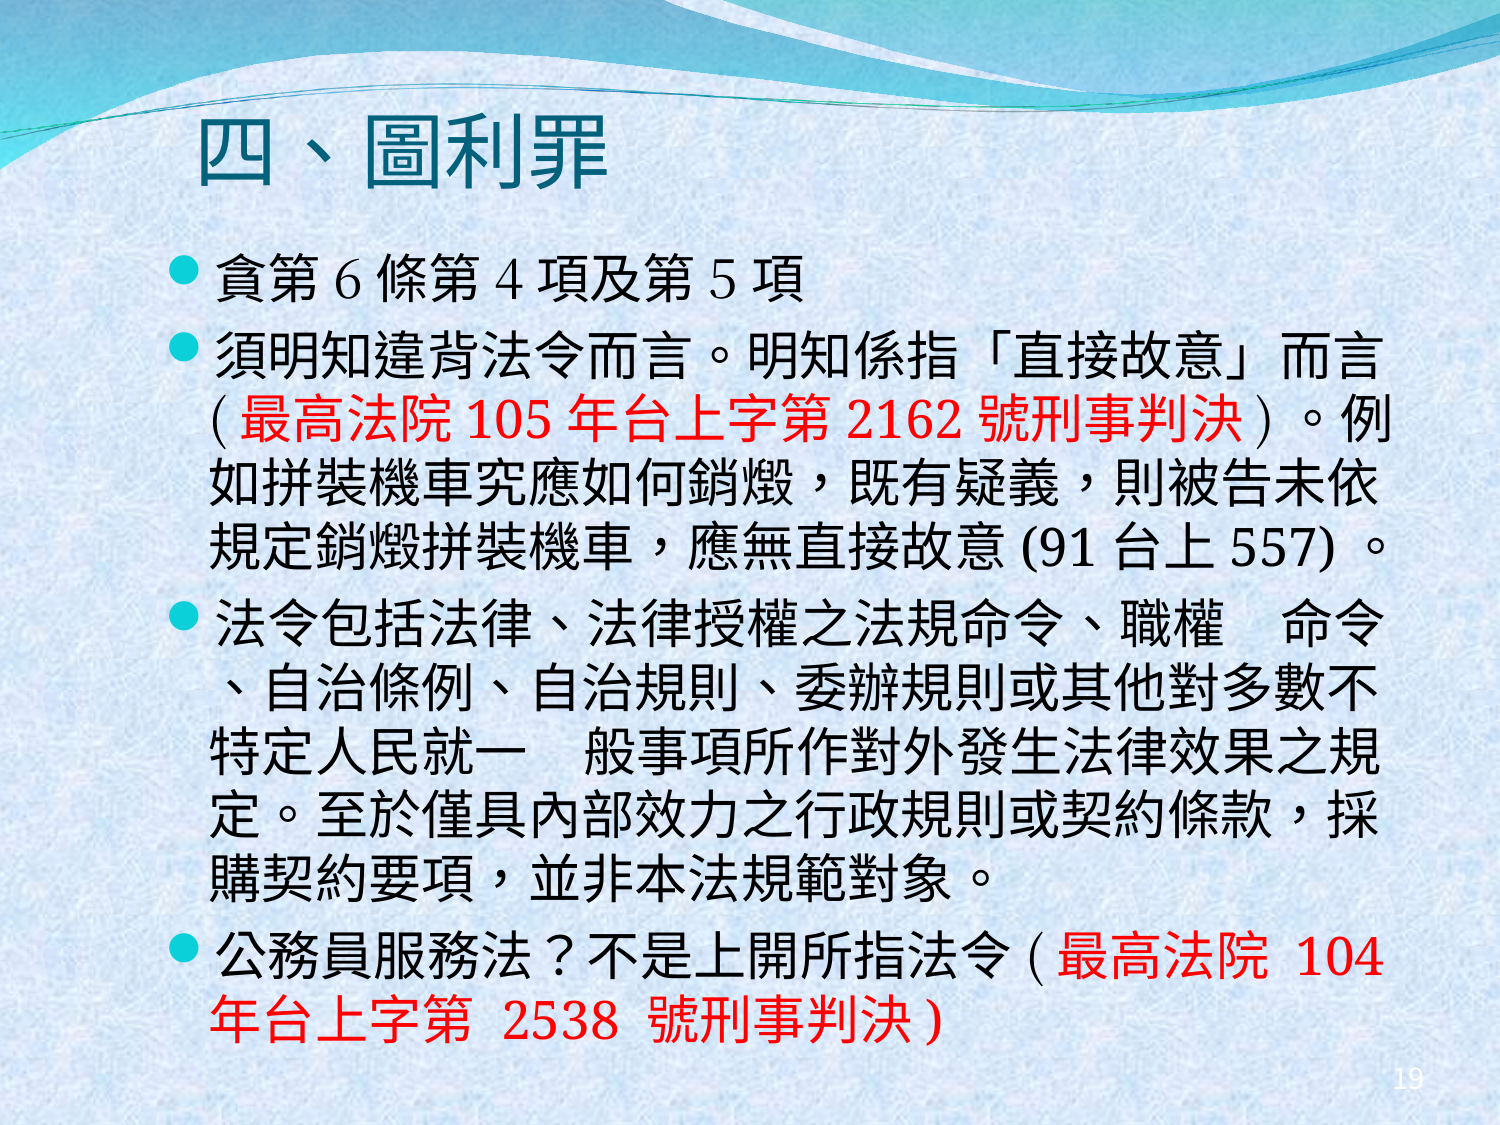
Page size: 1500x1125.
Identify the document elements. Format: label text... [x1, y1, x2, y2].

list 貪第6條第4項及第5項 須明知違背法令而言。明知係指「直接故意」而言(最高法院105年台上字第2162號刑事判決)。例如拼裝機車究應如何銷燬，既有疑義，則被告未依規定銷燬拼裝機車，應無直接故意(91台上557)。 法令包括法律、法律授權之法規命令、職權 命令、自治條例、自治規則、委辦規則或其他對多數不特定人民就一 般事項所作對外發生法律效果之規定。至於僅具內部效力之行政規則或契約條款，採購契約要項，並非本法規範對象。 公務員服務法？不是上開所指法令(最高法院 104 年台上字第 2538 號刑事判決) [150, 237, 1426, 1125]
picture [0, 0, 1500, 1125]
text_box <編號> [1299, 1042, 1426, 1103]
title 四、圖利罪 [194, 90, 1426, 200]
